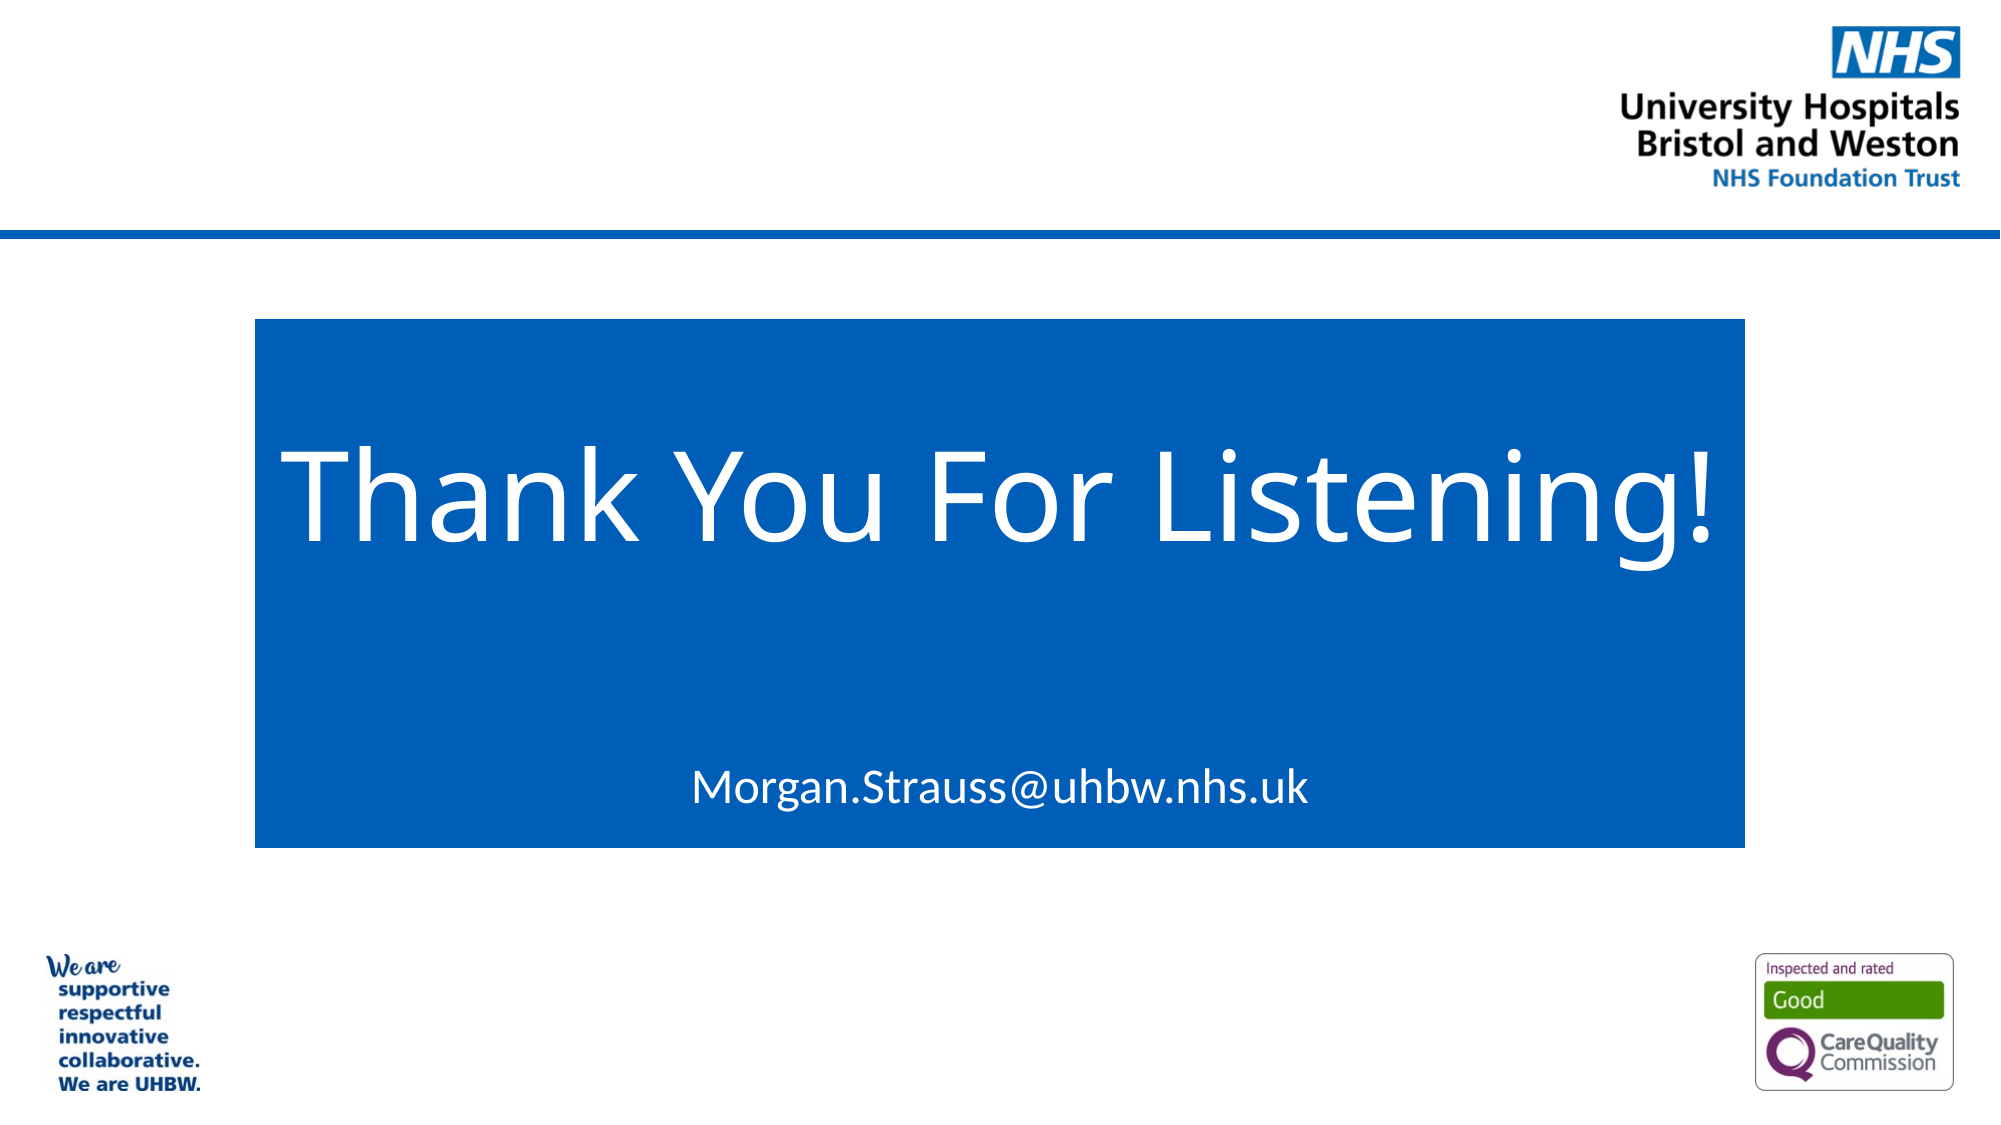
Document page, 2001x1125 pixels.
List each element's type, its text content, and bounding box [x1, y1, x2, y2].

title Thank You For Listening! [249, 318, 1750, 576]
subtitle Morgan.Strauss@uhbw.nhs.uk [249, 752, 1750, 848]
